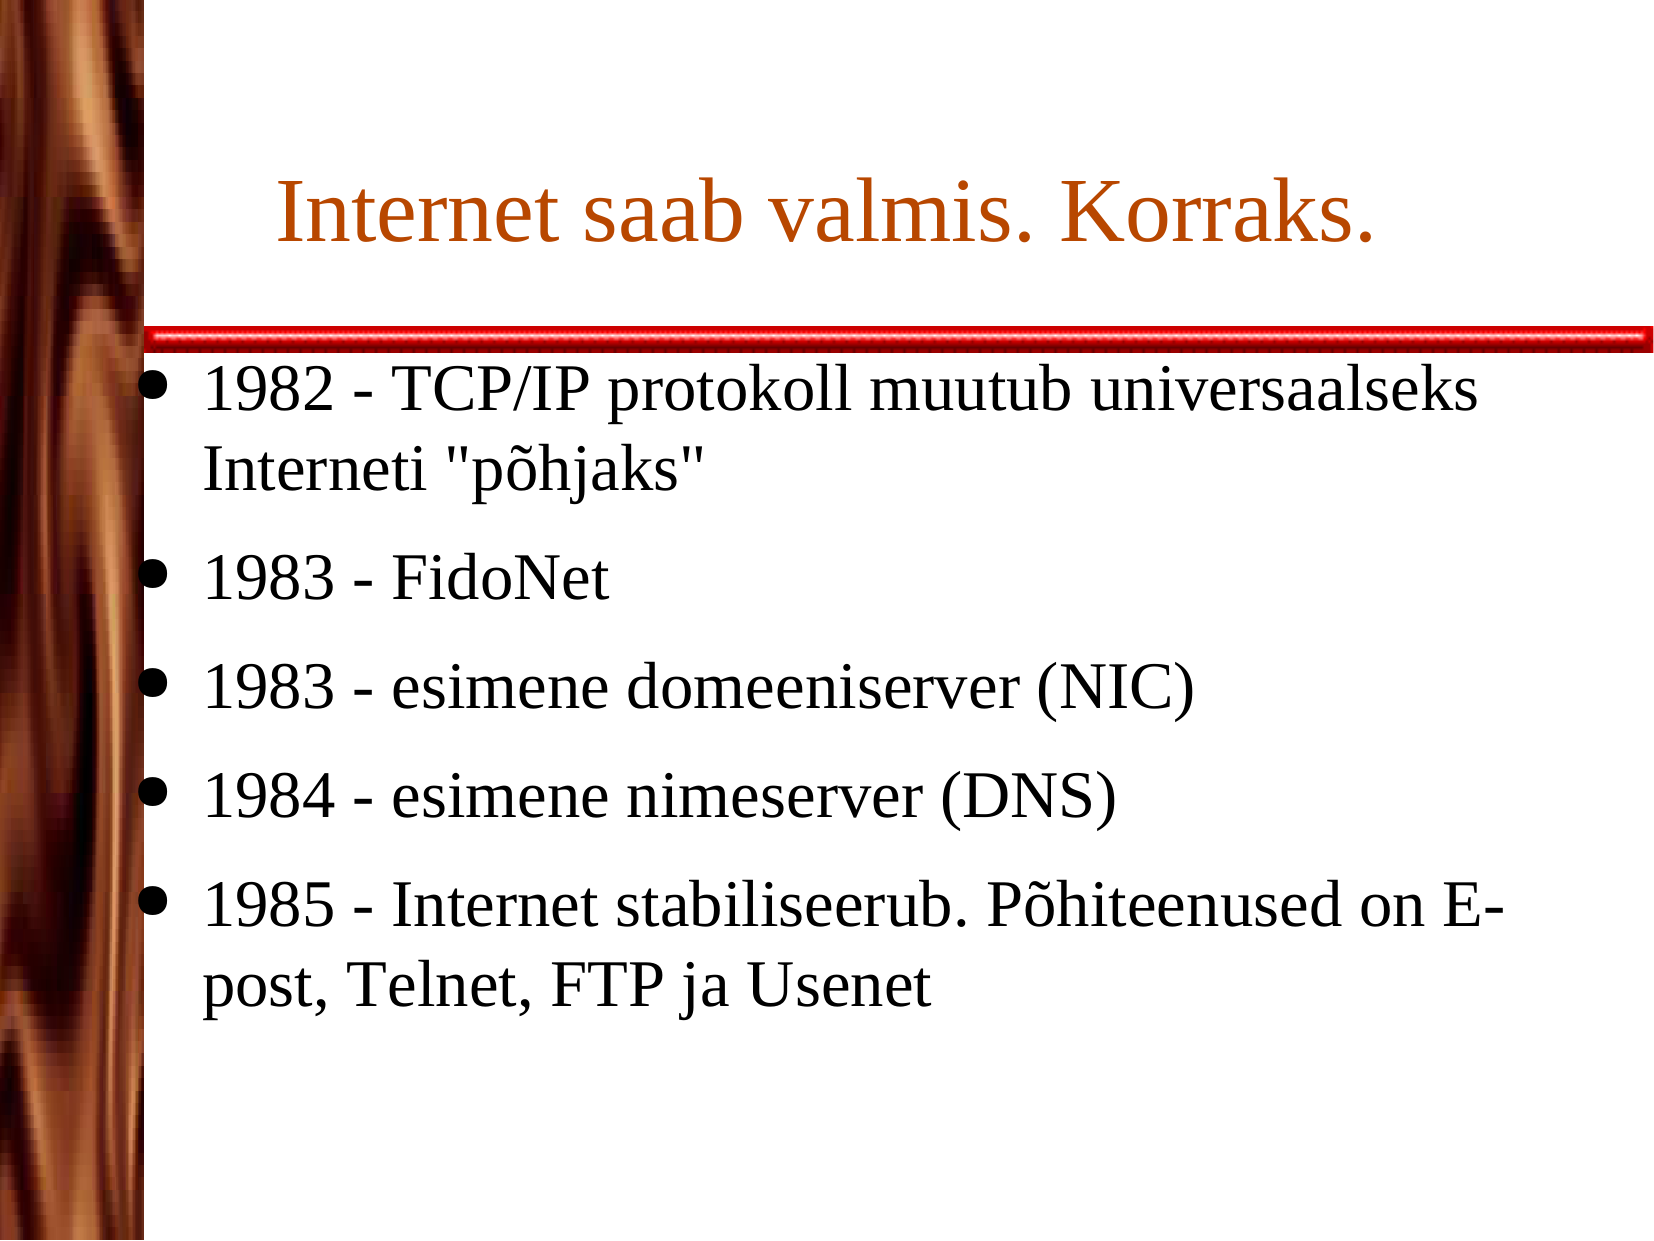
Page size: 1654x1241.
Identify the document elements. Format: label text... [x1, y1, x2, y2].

picture [0, 0, 1654, 1240]
list 1982 - TCP/IP protokoll muutub universaalseks Interneti "põhjaks" 1983 - FidoNet 1983 - esimene domeeniserver (NIC) 1984 - esimene nimeserver (DNS) 1985 - Internet stabiliseerub. Põhiteenused on E-post, Telnet, FTP ja Usenet [121, 344, 1533, 1126]
title Internet saab valmis. Korraks. [121, 100, 1533, 312]
